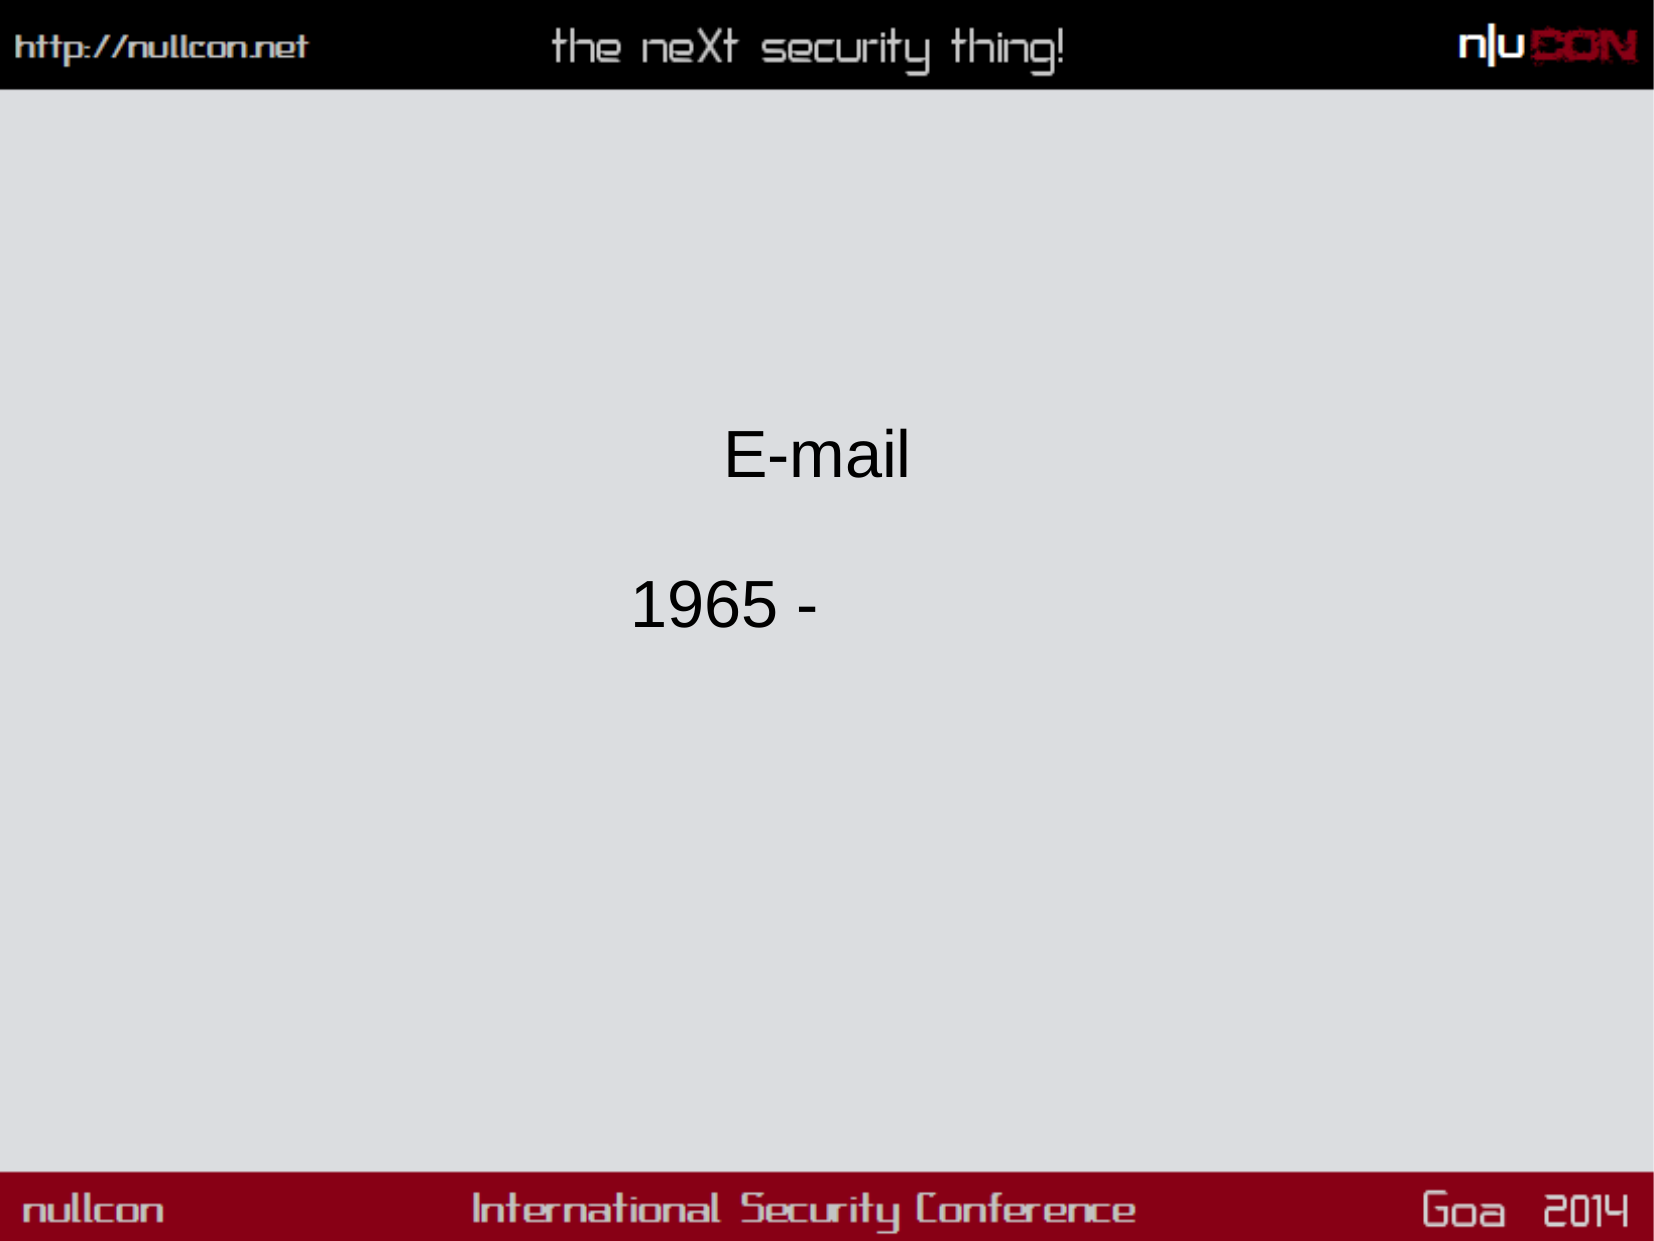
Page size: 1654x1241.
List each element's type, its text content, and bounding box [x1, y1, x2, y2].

picture [0, 0, 1654, 1241]
subtitle E-mail 1965 - [82, 49, 1571, 1010]
